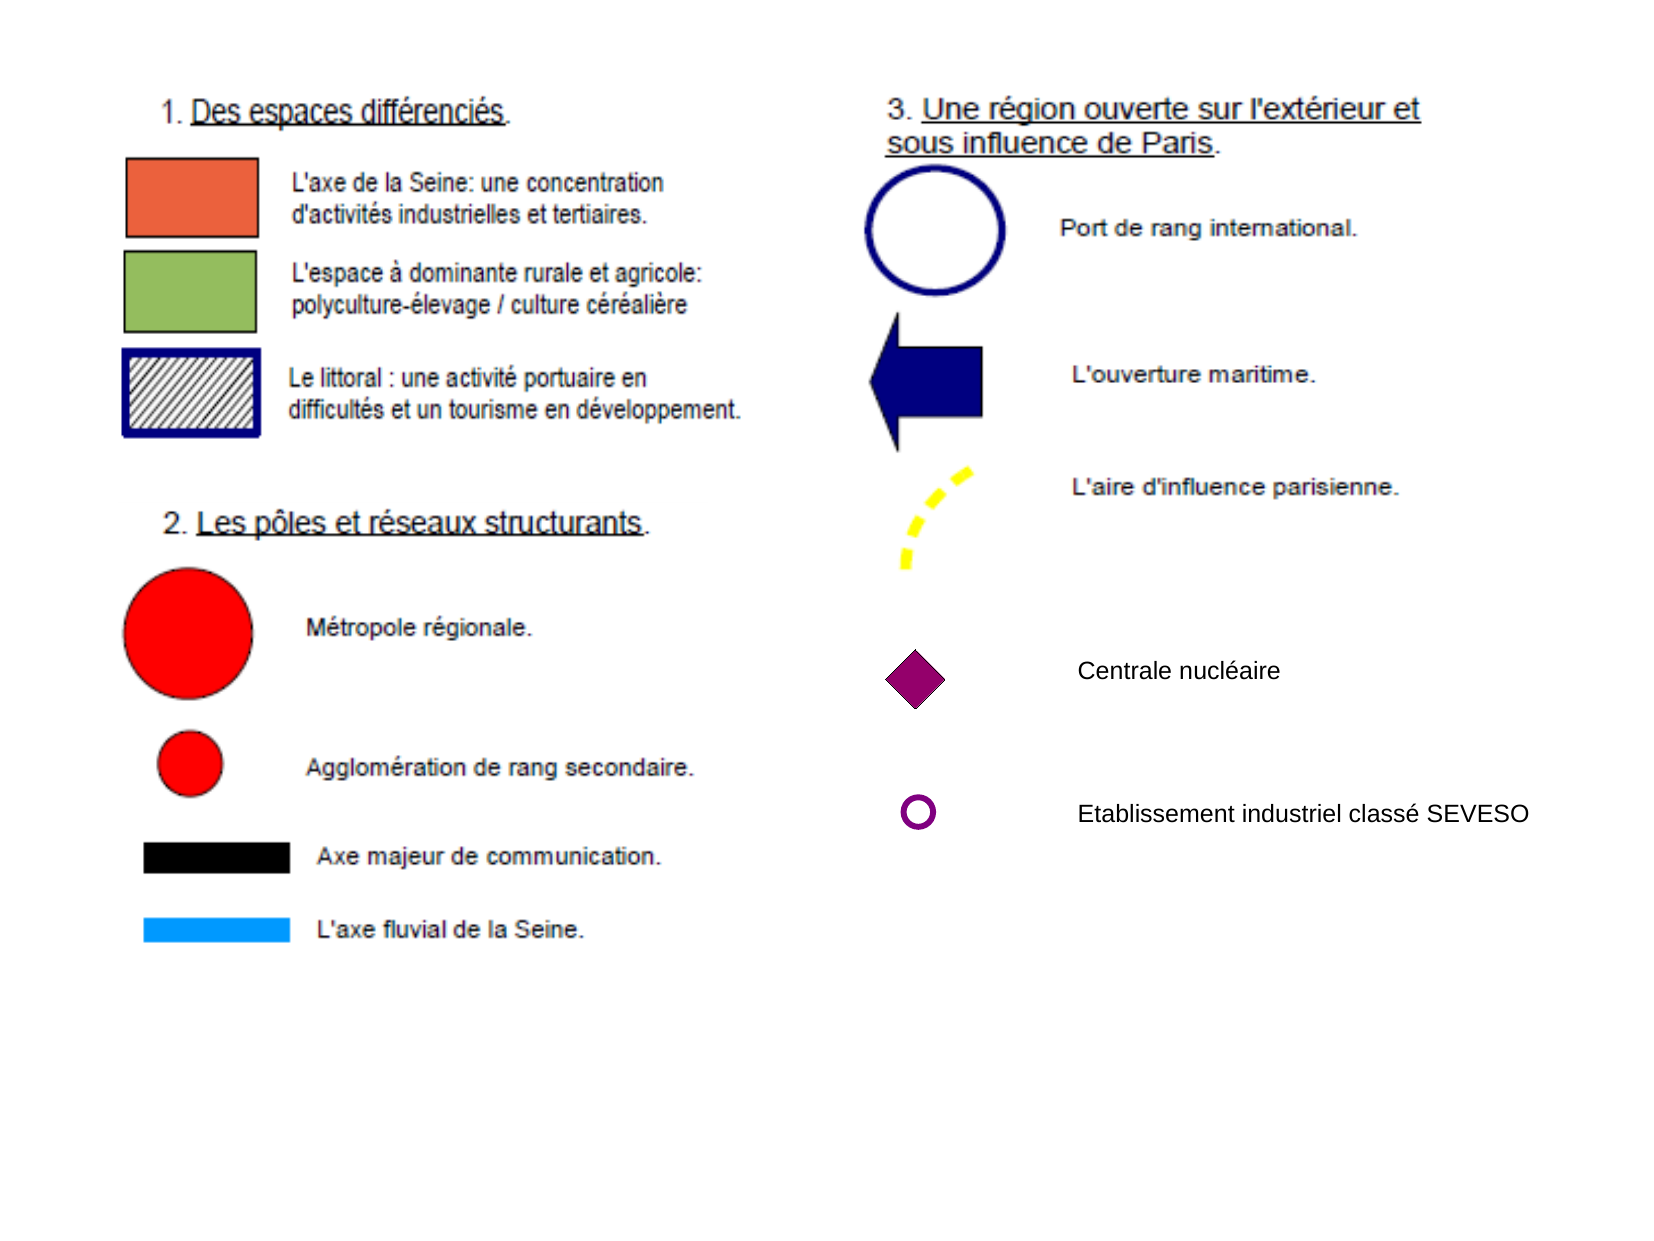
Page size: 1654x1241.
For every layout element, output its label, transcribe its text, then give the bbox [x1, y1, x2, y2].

text_box Centrale nucléaire [1062, 649, 1388, 693]
text_box Etablissement industriel classé SEVESO [1062, 792, 1546, 836]
text_box [885, 649, 945, 709]
picture [118, 85, 753, 473]
picture [118, 501, 708, 954]
picture [856, 88, 1447, 591]
